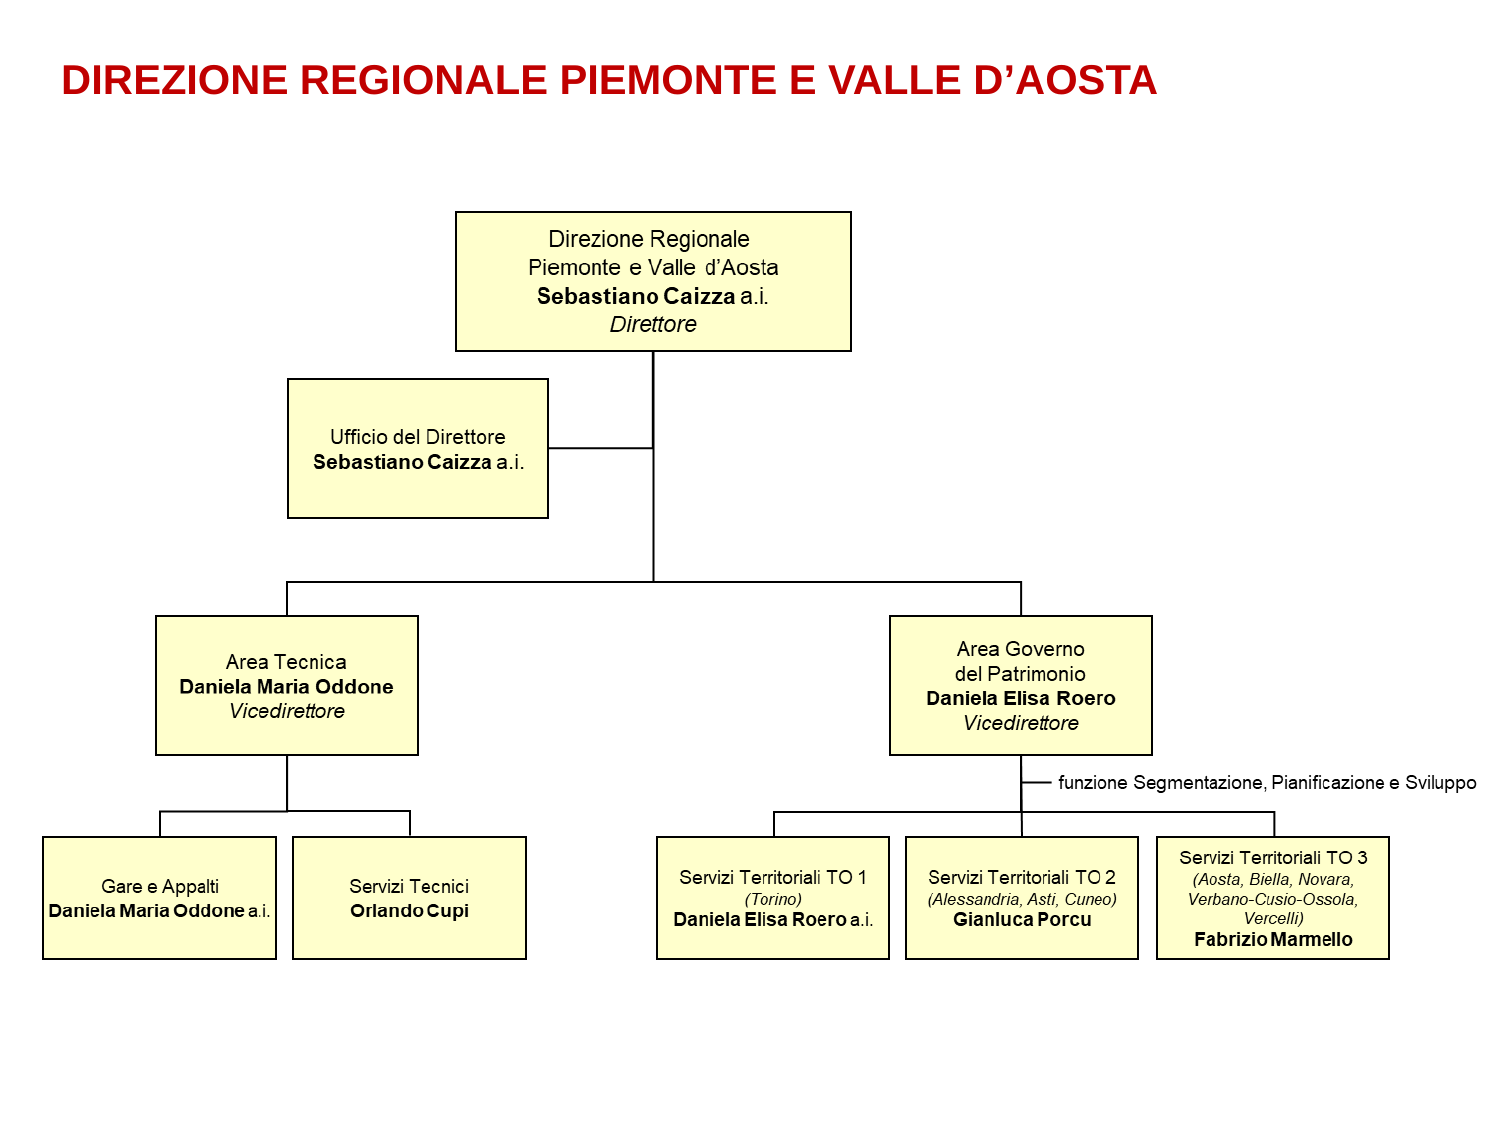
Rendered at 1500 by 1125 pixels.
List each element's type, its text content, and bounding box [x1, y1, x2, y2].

picture [36, 211, 1492, 962]
text_box DIREZIONE REGIONALE PIEMONTE E VALLE D’AOSTA [46, 45, 1451, 128]
